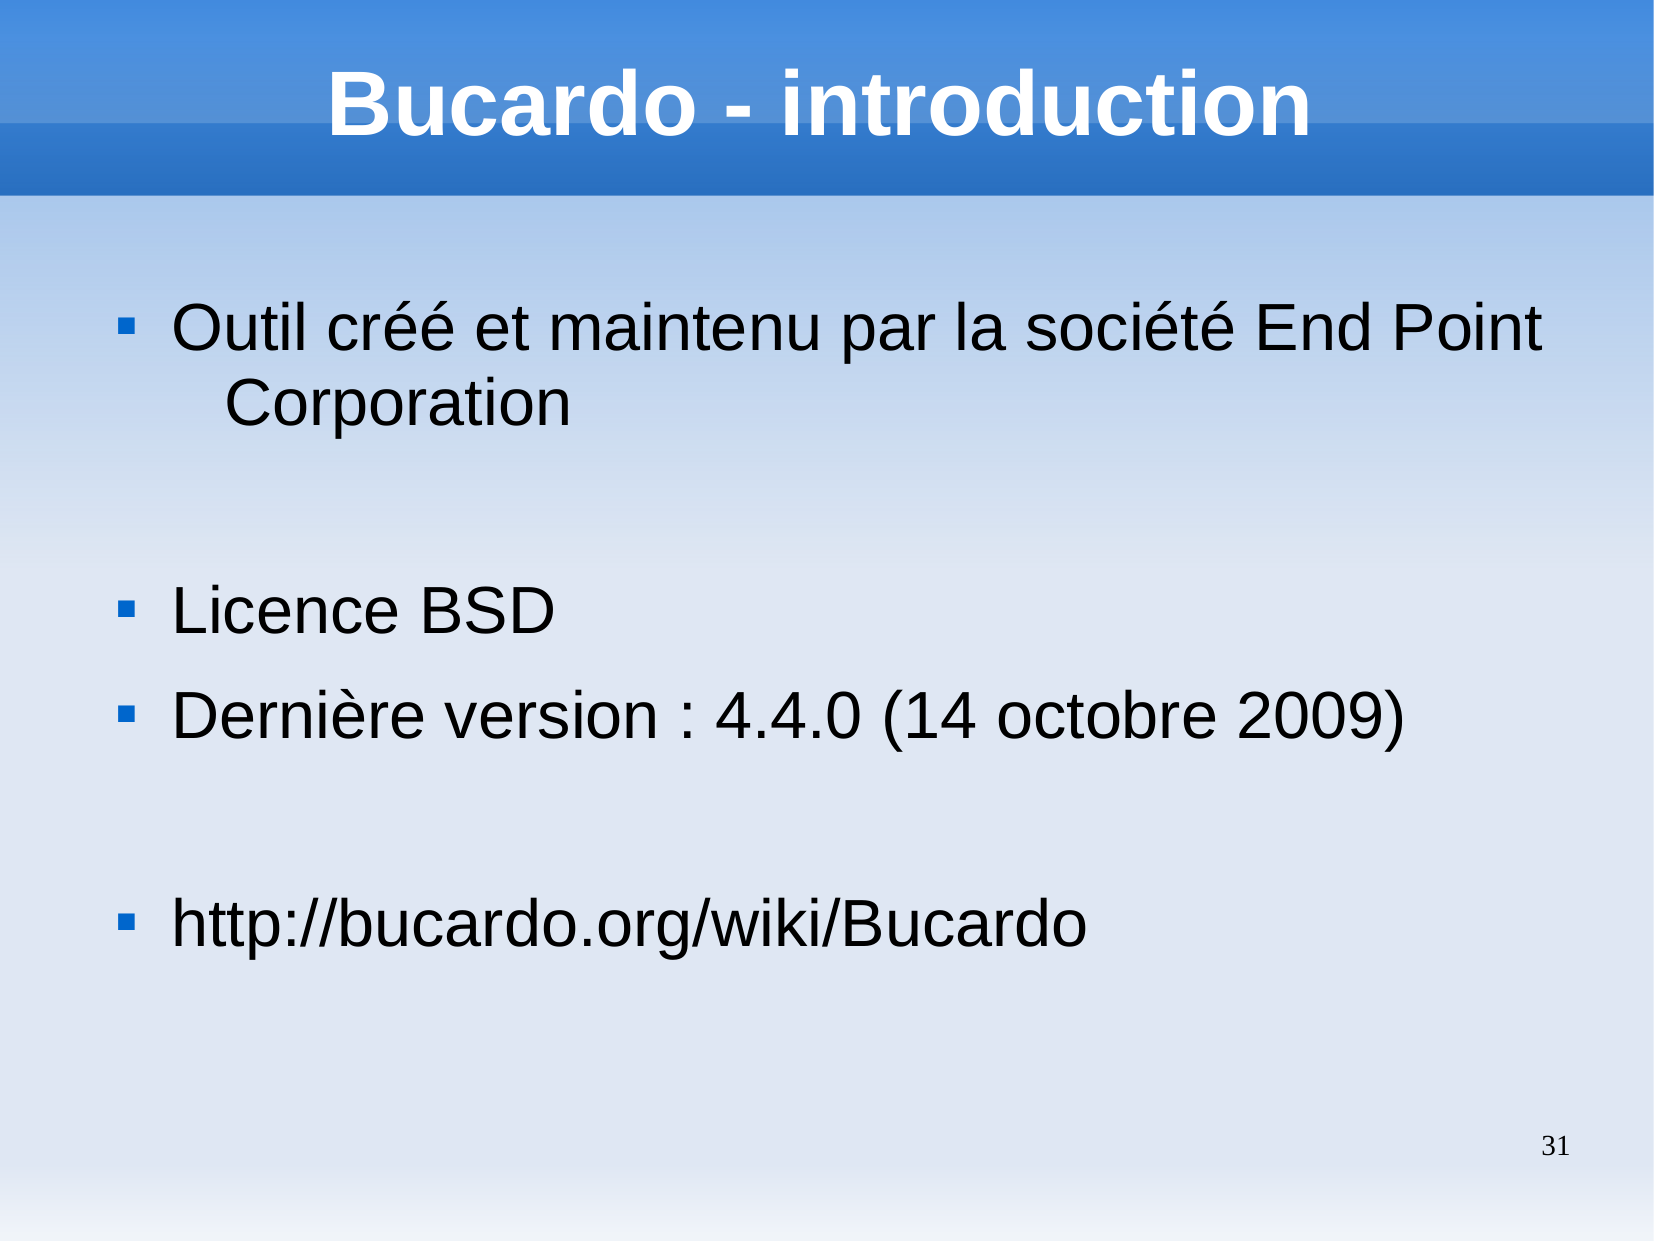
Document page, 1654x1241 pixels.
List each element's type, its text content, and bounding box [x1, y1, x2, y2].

picture [0, 0, 1654, 1241]
list Outil créé et maintenu par la société End Point Corporation Licence BSD Dernière version : 4.4.0 (14 octobre 2009) http://bucardo.org/wiki/Bucardo [82, 290, 1571, 1109]
title Bucardo - introduction [76, 0, 1565, 208]
